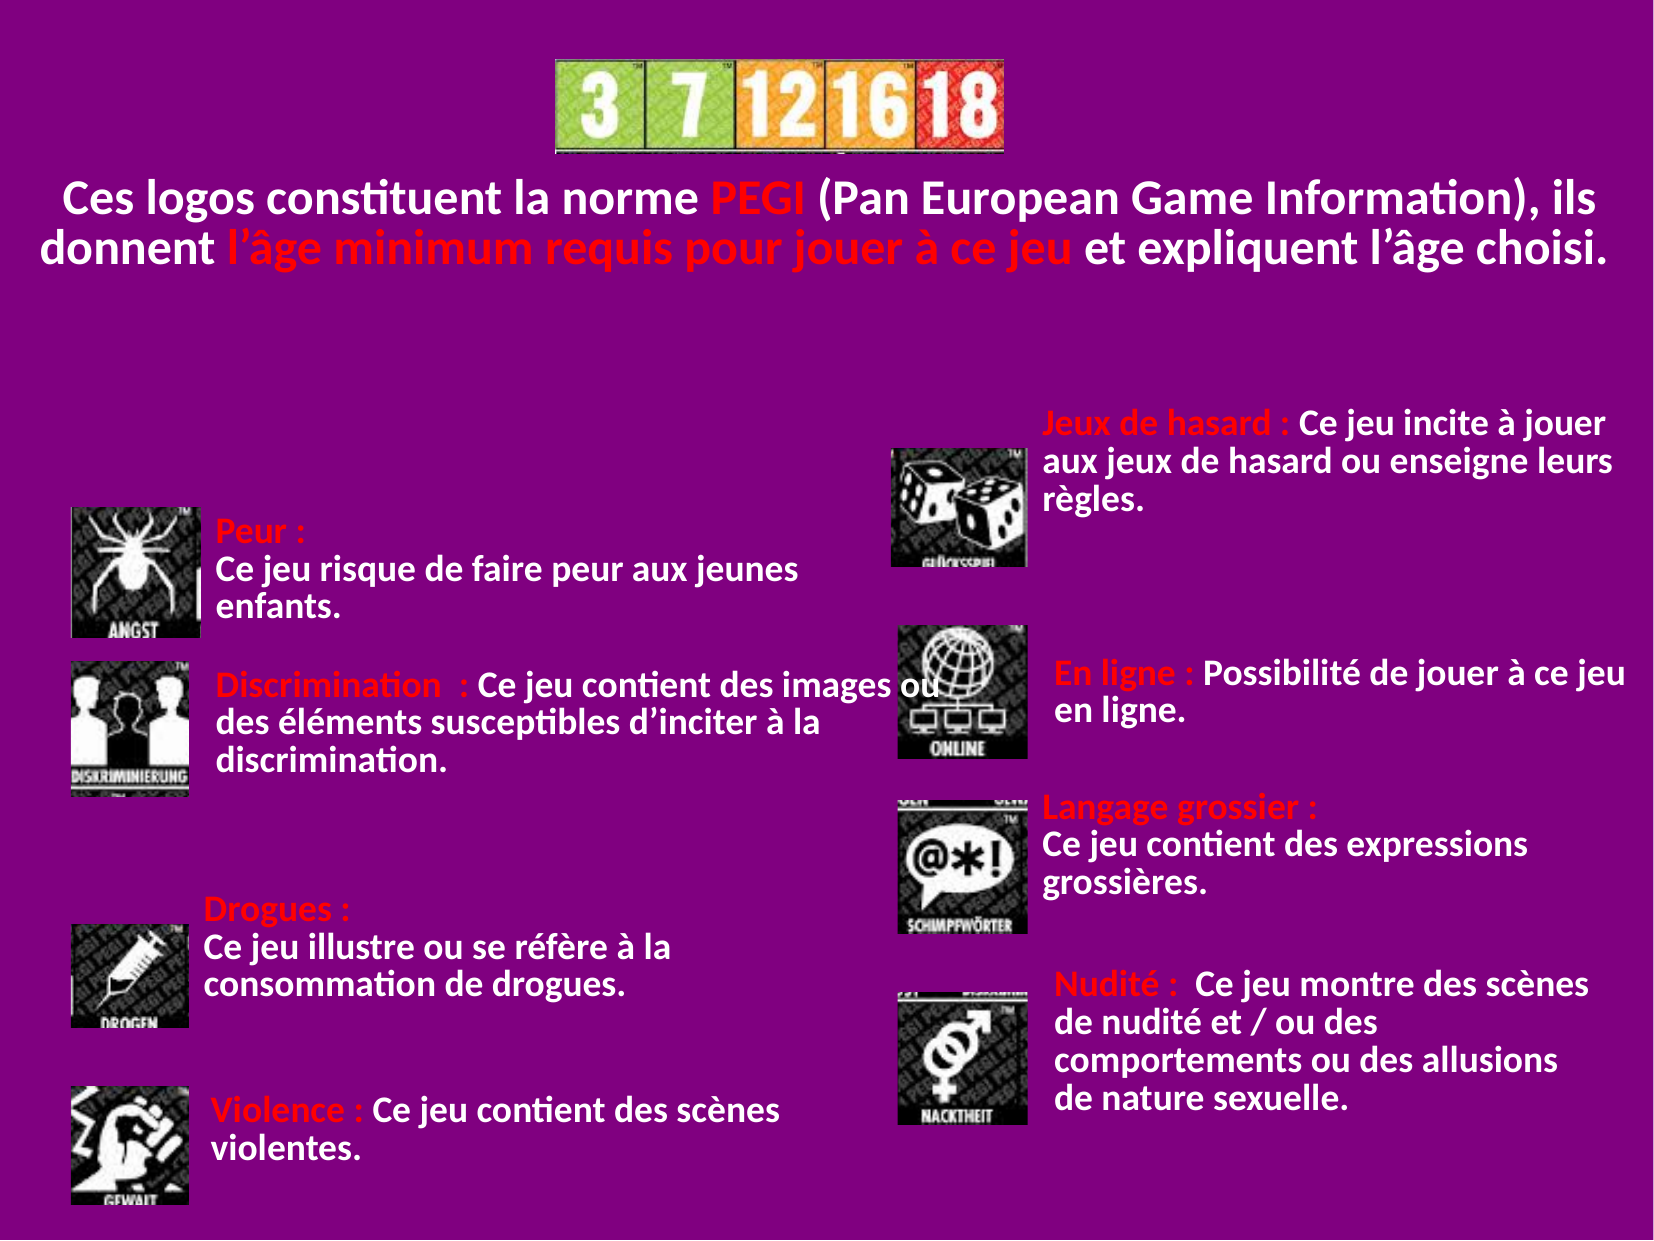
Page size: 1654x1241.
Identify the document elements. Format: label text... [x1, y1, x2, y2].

text_box Discrimination : Ce jeu contient des images ou des éléments susceptibles d’inciter à la discrimination. [200, 661, 957, 814]
picture [70, 924, 188, 1028]
picture [897, 800, 1027, 934]
picture [70, 661, 189, 797]
picture [555, 59, 1004, 154]
text_box Jeux de hasard : Ce jeu incite à jouer aux jeux de hasard ou enseigne leurs règles. [1027, 399, 1649, 553]
text_box Drogues : Ce jeu illustre ou se réfère à la consommation de drogues. [188, 885, 886, 1038]
picture [70, 507, 200, 638]
picture [890, 448, 1028, 567]
text_box Nudité : Ce jeu montre des scènes de nudité et / ou des comportements ou des allusions de nature sexuelle. [1039, 961, 1619, 1160]
text_box En ligne : Possibilité de jouer à ce jeu en ligne. [1039, 649, 1654, 756]
text_box Langage grossier : Ce jeu contient des expressions grossières. [1027, 783, 1654, 936]
text_box Ces logos constituent la norme PEGI (Pan European Game Information), ils donnent l’âge minimum requis pour jouer à ce jeu et expliquent l’âge choisi. [5, 169, 1654, 355]
picture [70, 1086, 189, 1205]
picture [897, 992, 1028, 1125]
text_box Violence : Ce jeu contient des scènes violentes. [195, 1086, 863, 1193]
text_box Peur : Ce jeu risque de faire peur aux jeunes enfants. [200, 507, 838, 661]
picture [897, 625, 1028, 759]
